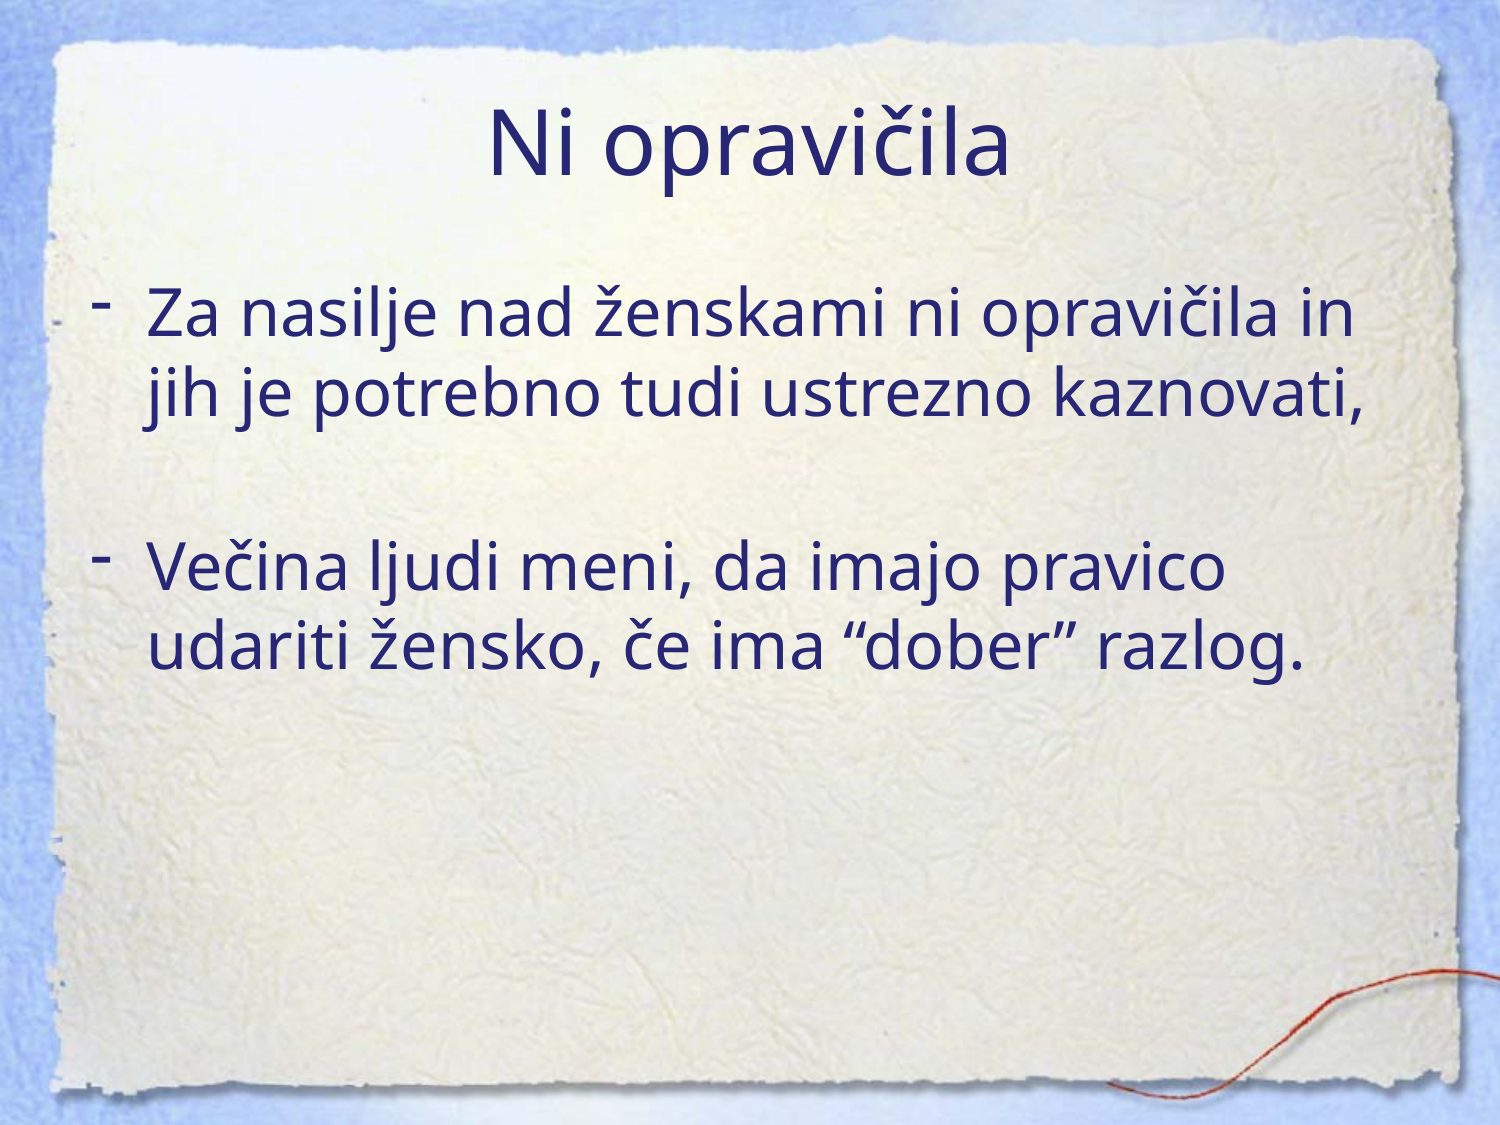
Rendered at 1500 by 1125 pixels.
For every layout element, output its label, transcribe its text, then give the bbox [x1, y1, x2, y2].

title Ni opravičila [75, 45, 1425, 233]
list Za nasilje nad ženskami ni opravičila in jih je potrebno tudi ustrezno kaznovati, Večina ljudi meni, da imajo pravico udariti žensko, če ima “dober” razlog. [75, 262, 1425, 1005]
picture [0, 0, 1500, 1125]
